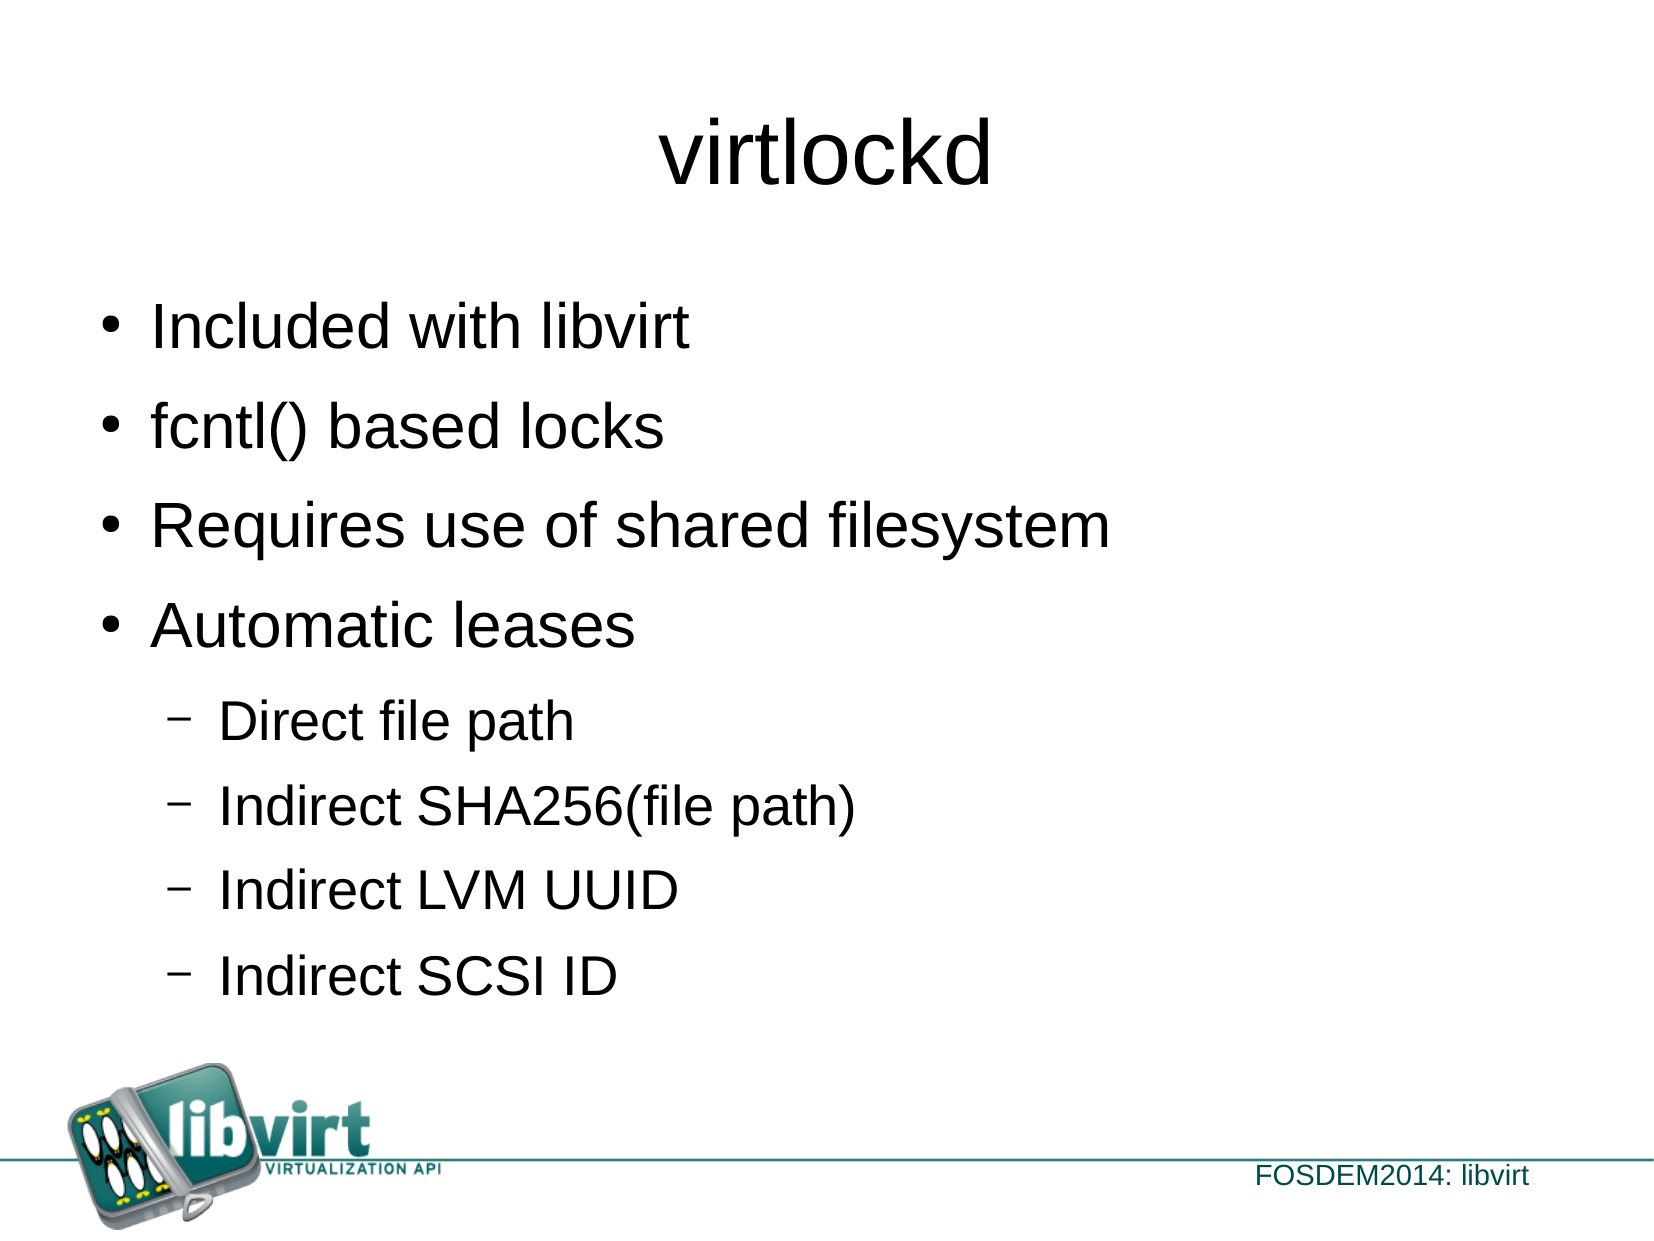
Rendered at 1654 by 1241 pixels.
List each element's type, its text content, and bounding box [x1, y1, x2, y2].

list Included with libvirt fcntl() based locks Requires use of shared filesystem Automatic leases Direct file path Indirect SHA256(file path) Indirect LVM UUID Indirect SCSI ID [82, 290, 1571, 1010]
picture [0, 1063, 1654, 1230]
title virtlockd [82, 49, 1571, 257]
